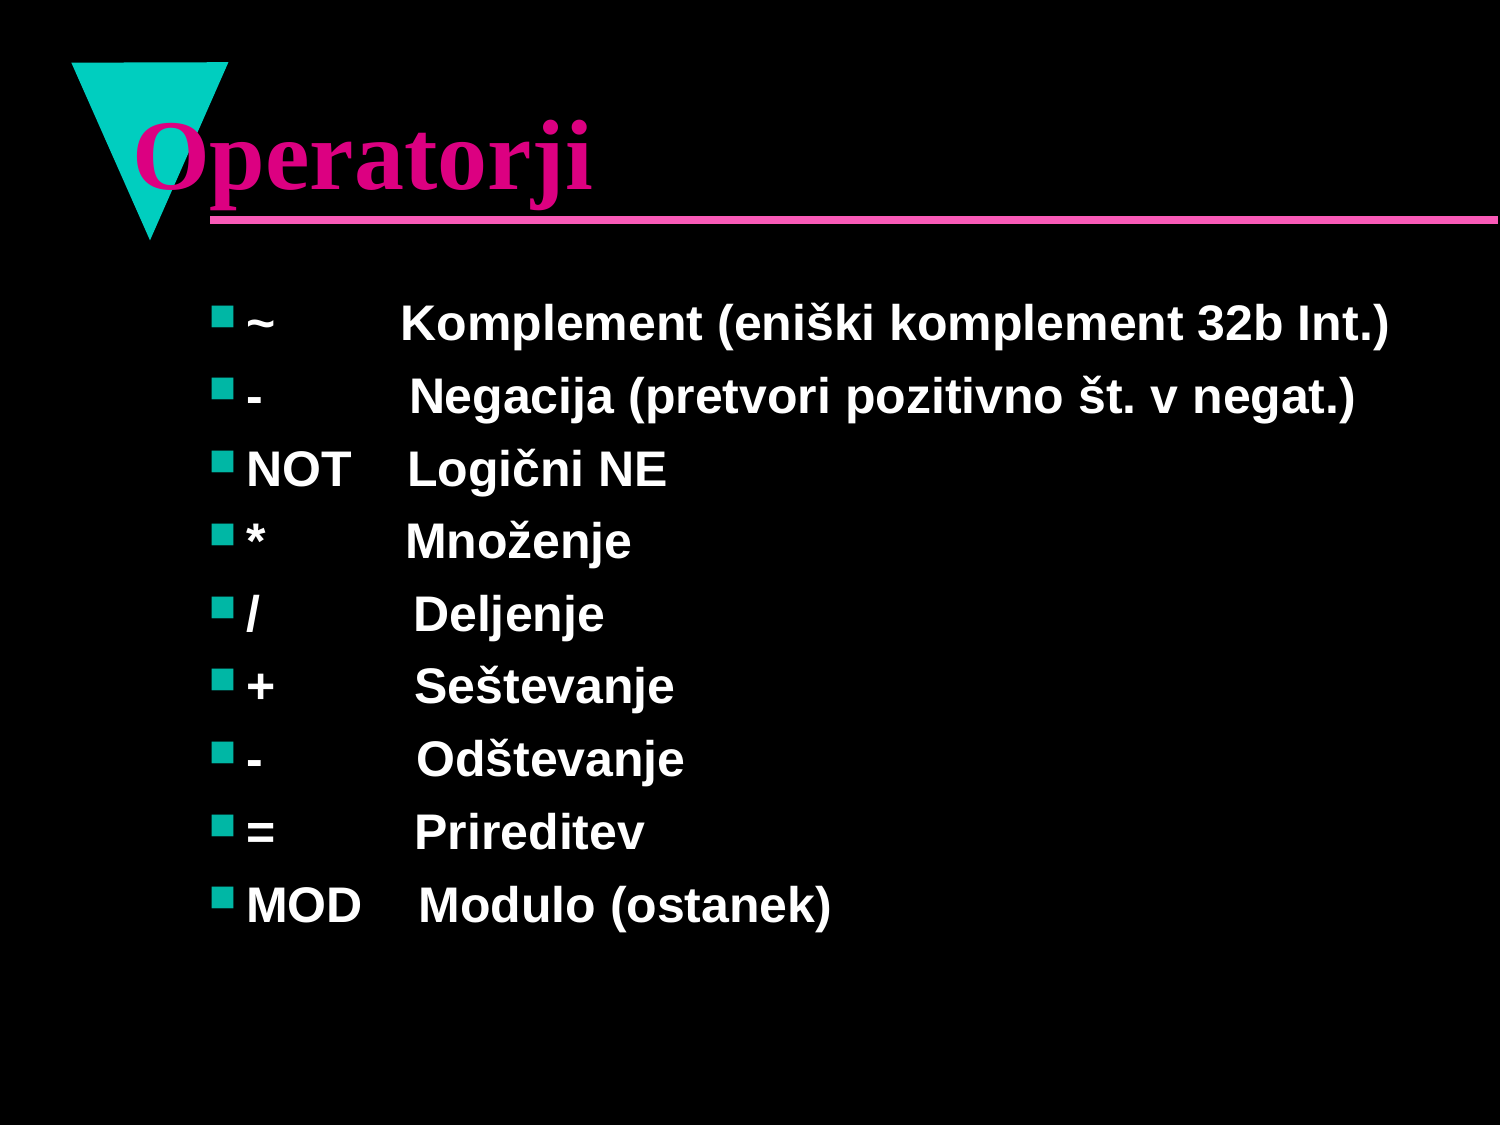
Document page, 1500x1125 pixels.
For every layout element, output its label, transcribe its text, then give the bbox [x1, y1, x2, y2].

title Operatorji [117, 63, 1500, 251]
list ~ Komplement (eniški komplement 32b Int.) - Negacija (pretvori pozitivno št. v negat.) NOT Logični NE * Množenje / Deljenje + Seštevanje - Odštevanje = Prireditev MOD Modulo (ostanek) [118, 289, 1438, 965]
